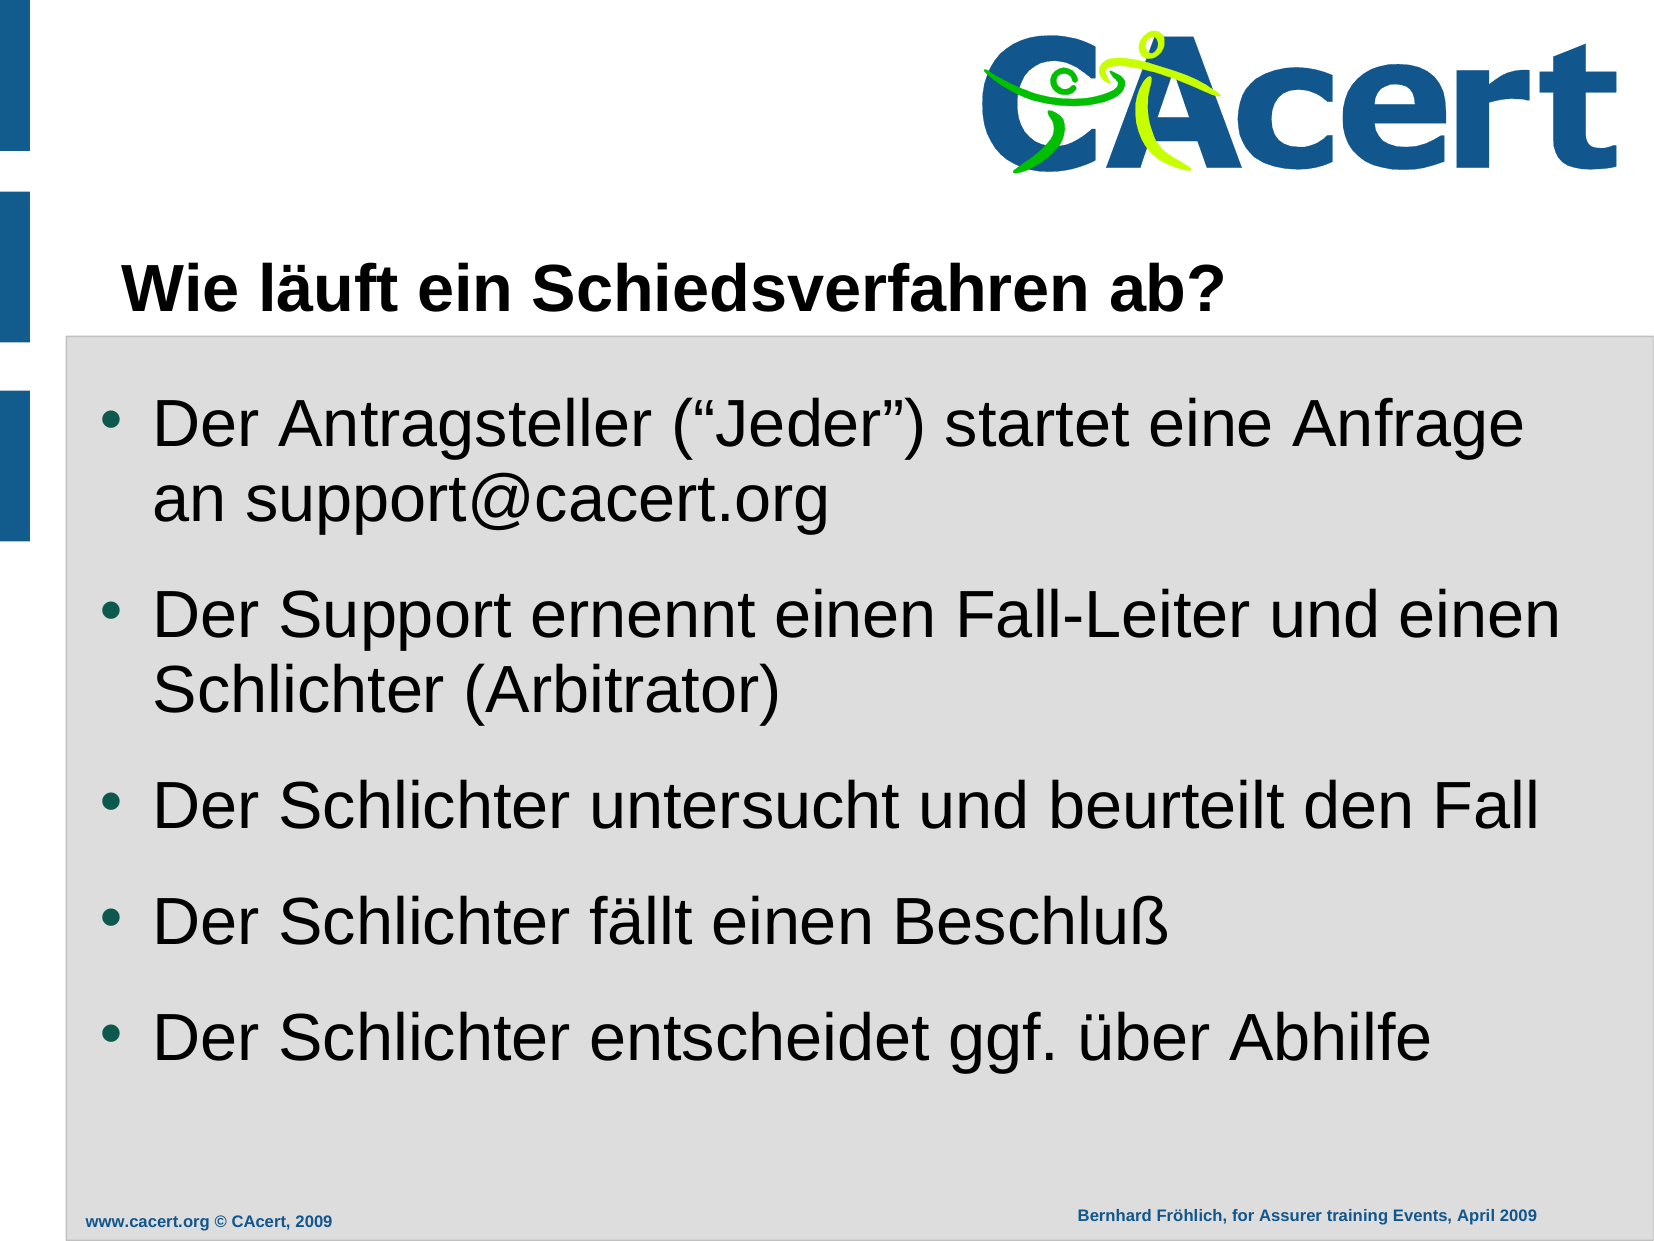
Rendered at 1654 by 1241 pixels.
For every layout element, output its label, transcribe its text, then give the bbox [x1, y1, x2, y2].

title Wie läuft ein Schiedsverfahren ab? [121, 167, 1533, 326]
list Der Antragsteller (“Jeder”) startet eine Anfrage an support@cacert.org Der Support ernennt einen Fall-Leiter und einen Schlichter (Arbitrator) Der Schlichter untersucht und beurteilt den Fall Der Schlichter fällt einen Beschluß Der Schlichter entscheidet ggf. über Abhilfe [82, 386, 1619, 1223]
